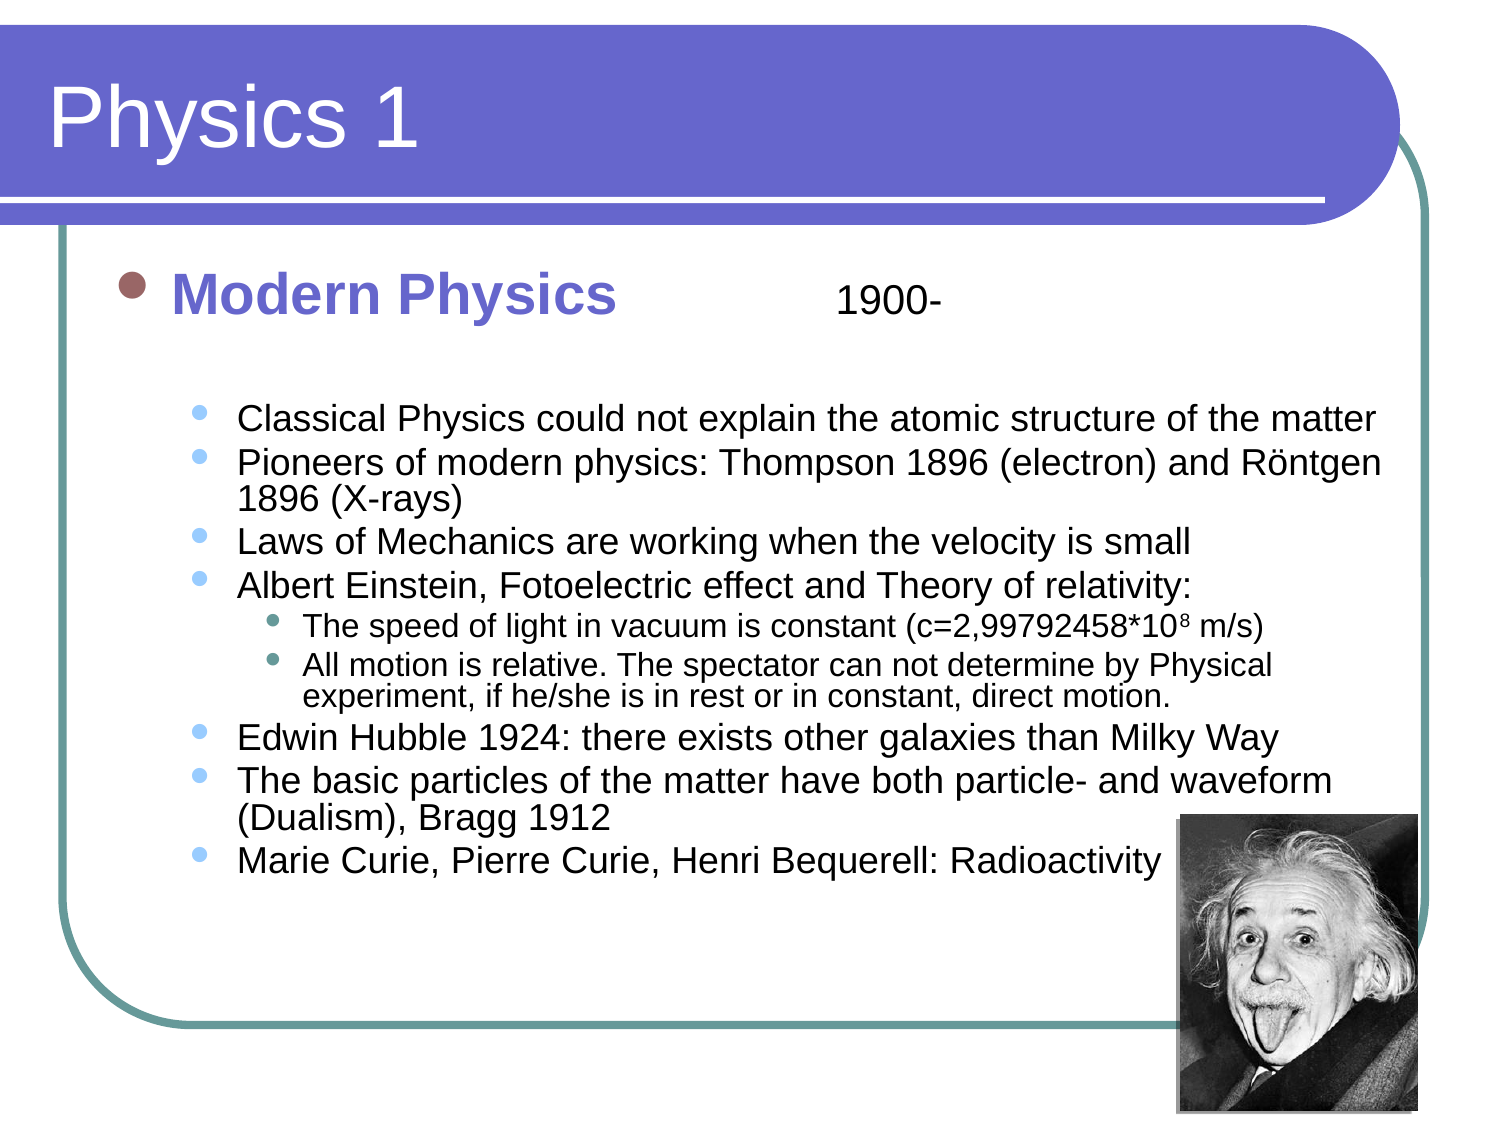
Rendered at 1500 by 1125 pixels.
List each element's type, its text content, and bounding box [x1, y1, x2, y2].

list Modern Physics 1900- Classical Physics could not explain the atomic structure of the matter Pioneers of modern physics: Thompson 1896 (electron) and Röntgen 1896 (X-rays) Laws of Mechanics are working when the velocity is small Albert Einstein, Fotoelectric effect and Theory of relativity: The speed of light in vacuum is constant (c=2,99792458*108 m/s) All motion is relative. The spectator can not determine by Physical experiment, if he/she is in rest or in constant, direct motion. Edwin Hubble 1924: there exists other galaxies than Milky Way The basic particles of the matter have both particle- and waveform (Dualism), Bragg 1912 Marie Curie, Pierre Curie, Henri Bequerell: Radioactivity [99, 262, 1400, 988]
picture [1180, 814, 1418, 1111]
title Physics 1 [32, 37, 1347, 188]
